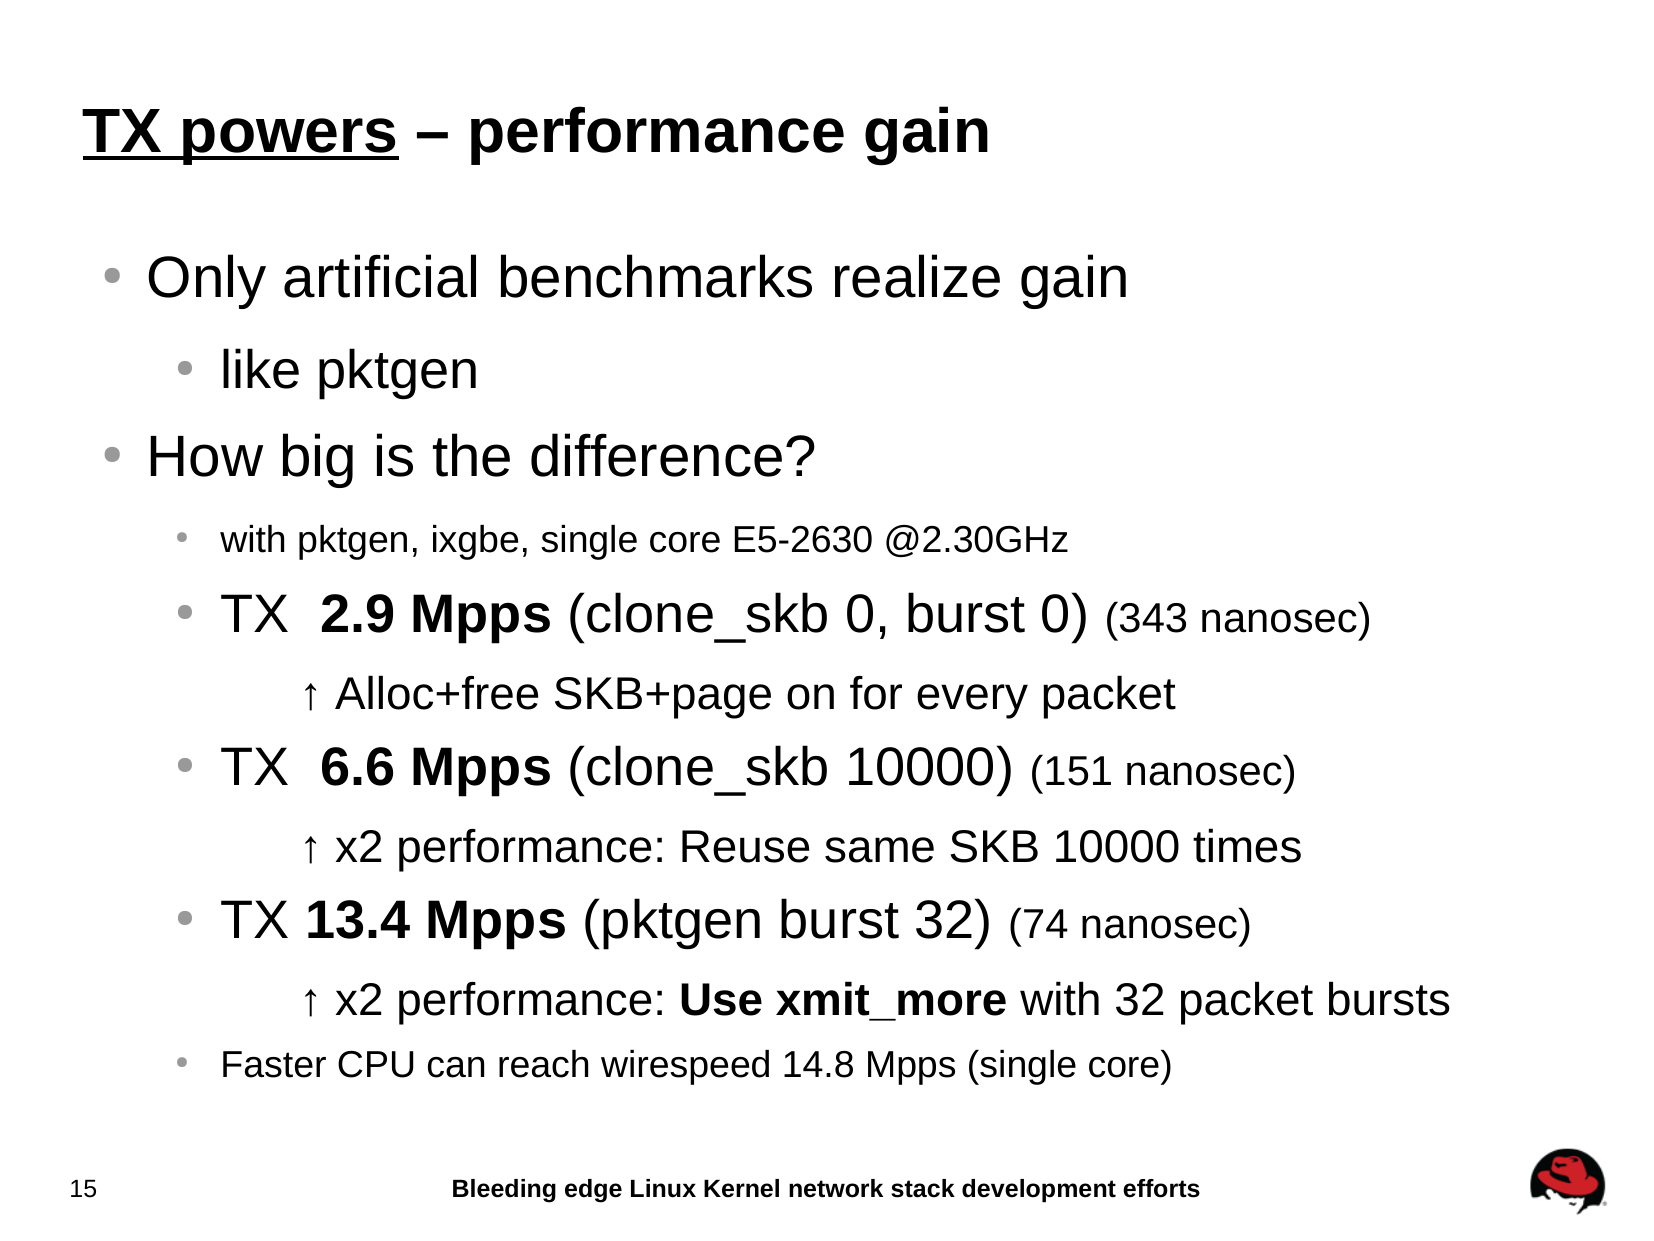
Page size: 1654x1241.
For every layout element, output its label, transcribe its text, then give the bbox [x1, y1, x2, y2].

list Only artificial benchmarks realize gain like pktgen How big is the difference? with pktgen, ixgbe, single core E5-2630 @2.30GHz TX 2.9 Mpps (clone_skb 0, burst 0) (343 nanosec) ↑ Alloc+free SKB+page on for every packet TX 6.6 Mpps (clone_skb 10000) (151 nanosec) ↑ x2 performance: Reuse same SKB 10000 times TX 13.4 Mpps (pktgen burst 32) (74 nanosec) ↑ x2 performance: Use xmit_more with 32 packet bursts Faster CPU can reach wirespeed 14.8 Mpps (single core) [86, 244, 1575, 1086]
picture [1529, 1146, 1613, 1224]
title TX powers – performance gain [82, 37, 1571, 225]
